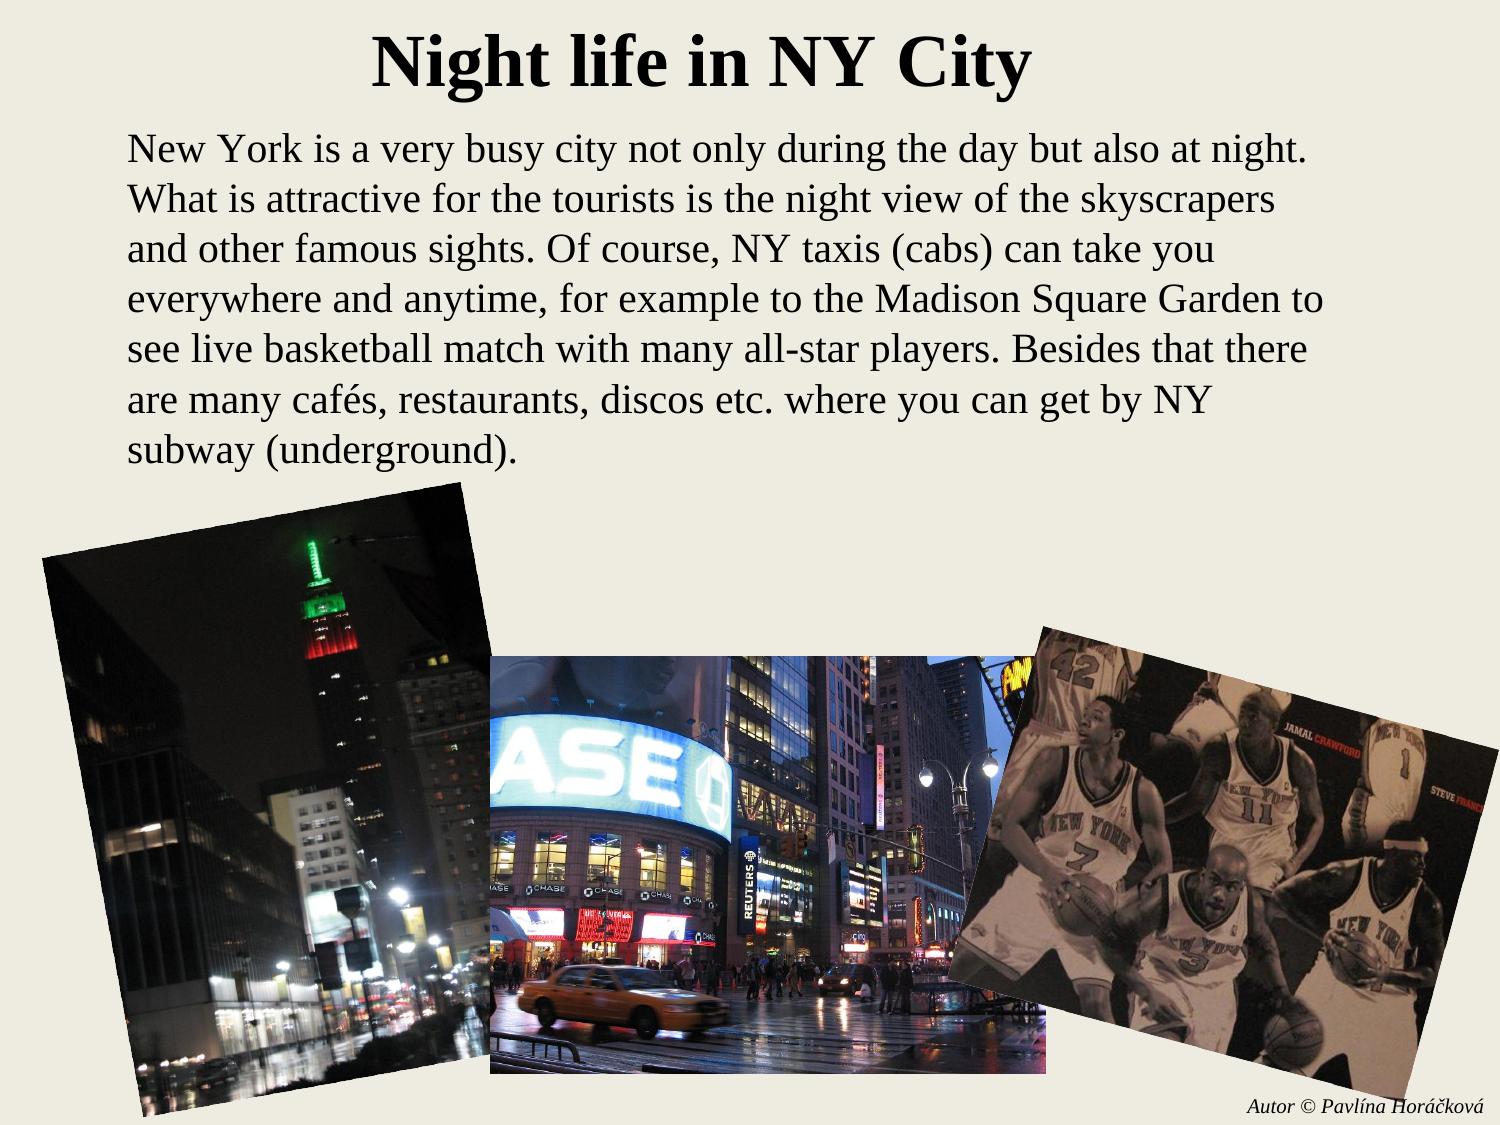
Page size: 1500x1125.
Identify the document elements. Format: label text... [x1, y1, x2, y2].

title Night life in NY City [100, 0, 1306, 114]
text_box Autor © Pavlína Horáčková [1232, 1084, 1500, 1125]
text_box New York is a very busy city not only during the day but also at night. What is attractive for the tourists is the night view of the skyscrapers and other famous sights. Of course, NY taxis (cabs) can take you everywhere and anytime, for example to the Madison Square Garden to see live basketball match with many all-star players. Besides that there are many cafés, restaurants, discos etc. where you can get by NY subway (underground). [112, 113, 1356, 480]
picture [41, 481, 1499, 1117]
